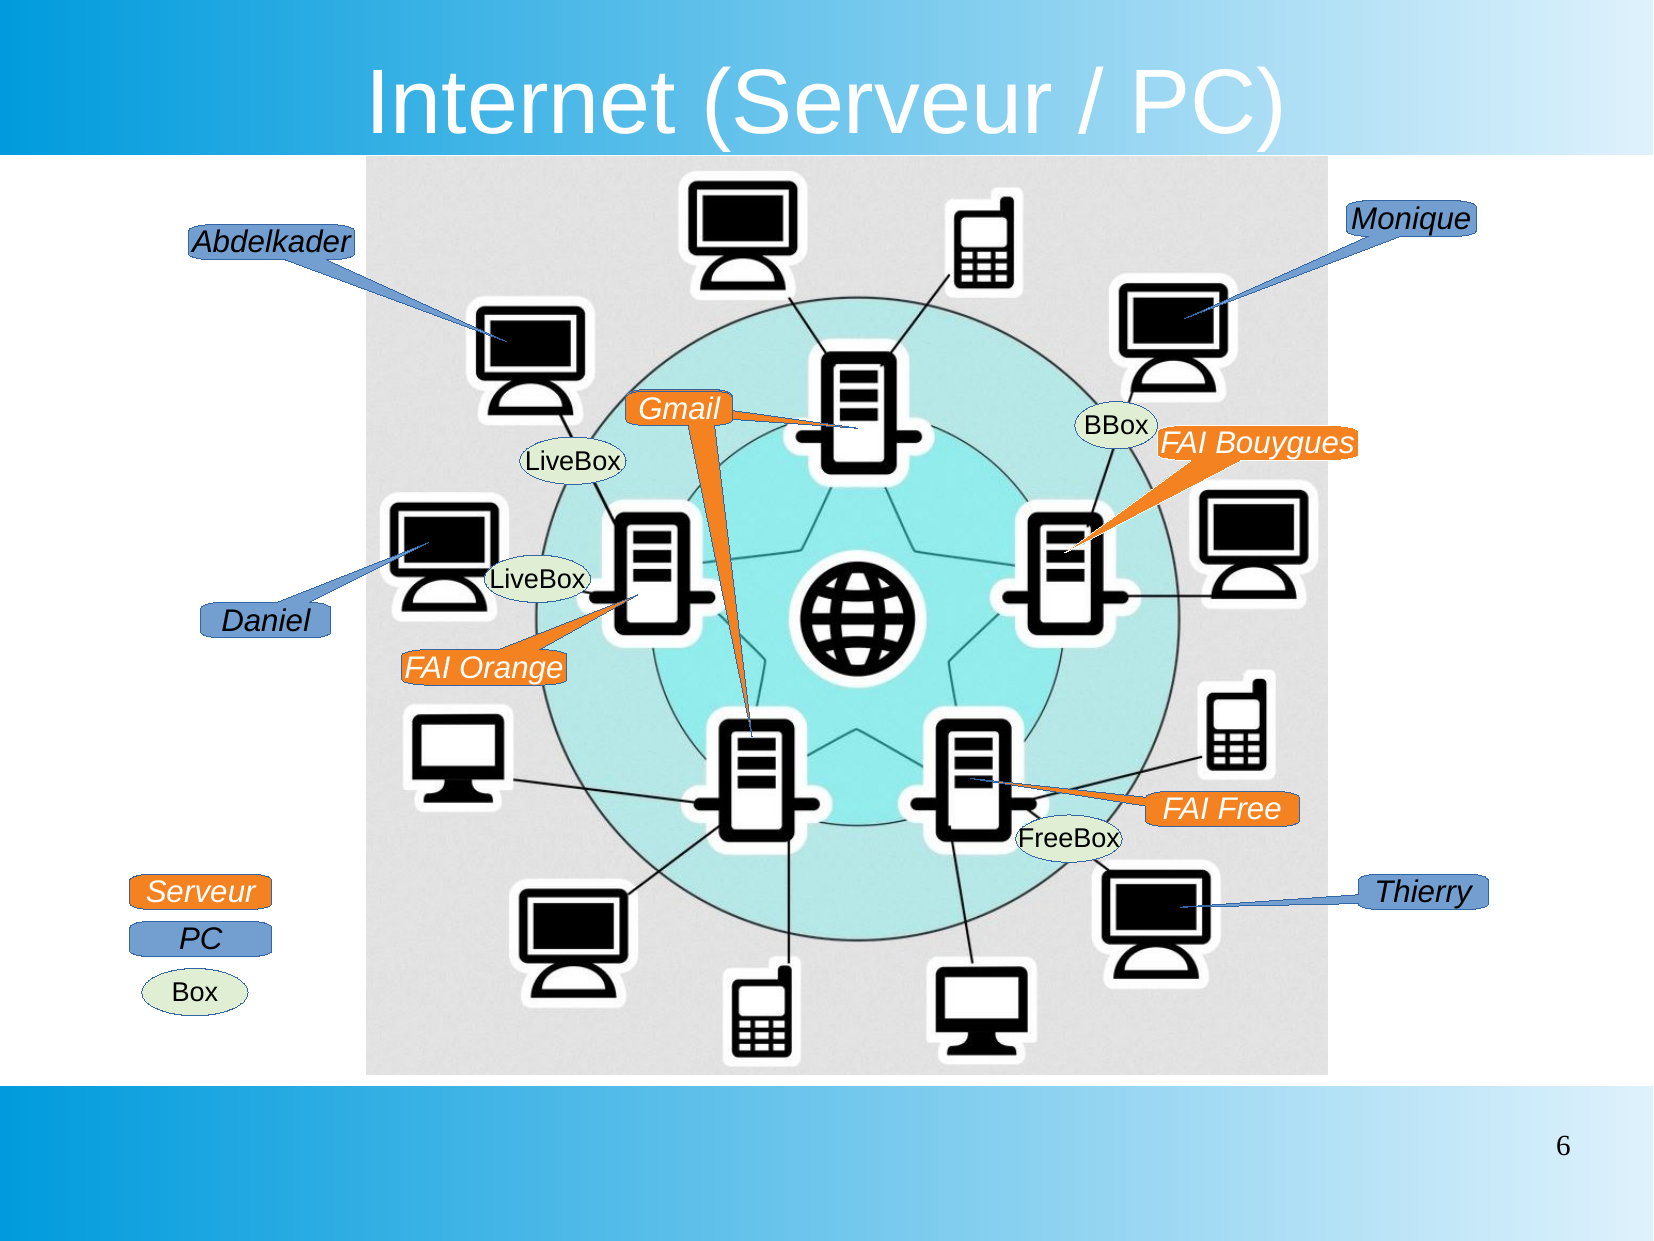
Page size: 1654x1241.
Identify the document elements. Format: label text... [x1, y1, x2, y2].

text_box FAI Free [970, 778, 1300, 827]
picture [366, 156, 1328, 1075]
text_box PC [129, 921, 272, 957]
title Internet (Serveur / PC) [82, 49, 1571, 155]
text_box FAI Orange [401, 594, 638, 686]
text_box Daniel [200, 542, 429, 638]
text_box Thierry [1180, 874, 1489, 910]
text_box Gmail [733, 410, 858, 429]
text_box Serveur [129, 874, 272, 910]
text_box BBox [1074, 401, 1158, 449]
text_box FreeBox [1015, 814, 1123, 863]
text_box LiveBox [519, 437, 627, 485]
text_box FAI Bouygues [1064, 425, 1359, 553]
text_box LiveBox [484, 555, 591, 603]
text_box Monique [1184, 200, 1477, 319]
text_box Gmail [625, 391, 753, 737]
text_box Abdelkader [188, 224, 507, 342]
text_box Box [141, 968, 249, 1016]
